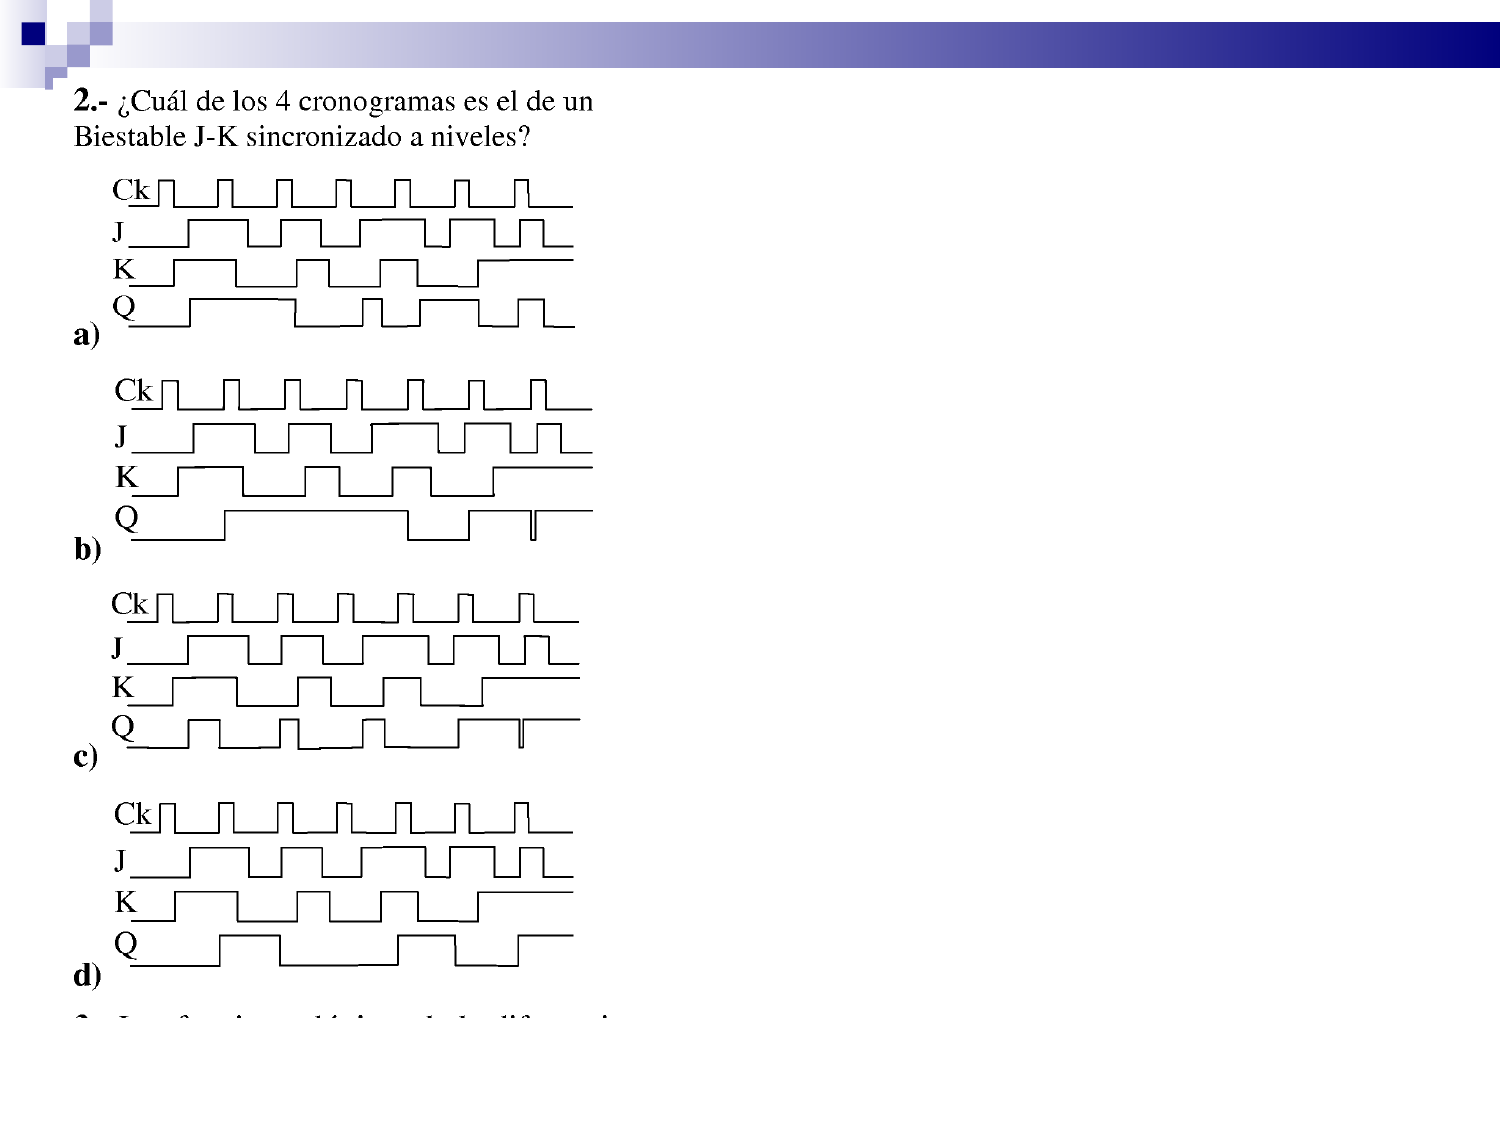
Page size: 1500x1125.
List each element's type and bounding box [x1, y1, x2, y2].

picture [53, 78, 668, 1018]
